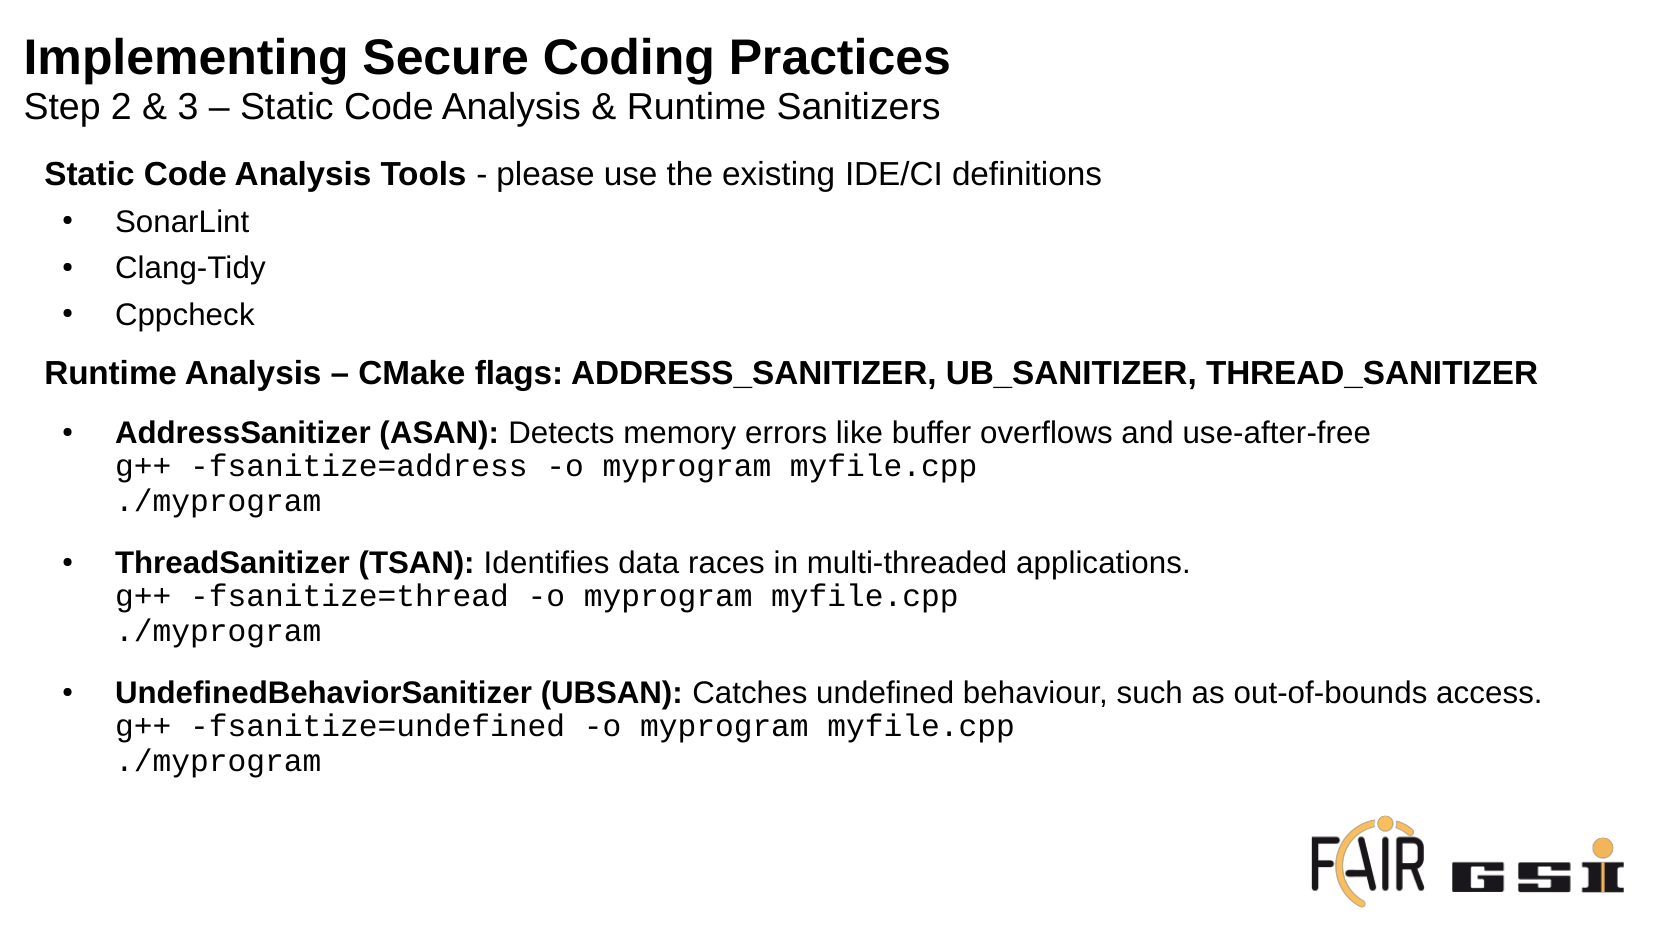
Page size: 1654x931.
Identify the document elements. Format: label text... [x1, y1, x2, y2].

picture [1311, 814, 1426, 910]
title Implementing Secure Coding Practices Step 2 & 3 – Static Code Analysis & Runtime Sanitizers [23, 29, 1638, 128]
list Static Code Analysis Tools - please use the existing IDE/CI definitions SonarLint Clang-Tidy Cppcheck [44, 155, 1610, 354]
list Runtime Analysis – CMake flags: ADDRESS_SANITIZER, UB_SANITIZER, THREAD_SANITIZER AddressSanitizer (ASAN): Detects memory errors like buffer overflows and use-after-free g++ -fsanitize=address -o myprogram myfile.cpp ./myprogram ThreadSanitizer (TSAN): Identifies data races in multi-threaded applications. g++ -fsanitize=thread -o myprogram myfile.cpp ./myprogram UndefinedBehaviorSanitizer (UBSAN): Catches undefined behaviour, such as out-of-bounds access. g++ -fsanitize=undefined -o myprogram myfile.cpp ./myprogram [44, 354, 1610, 768]
picture [1451, 836, 1626, 895]
